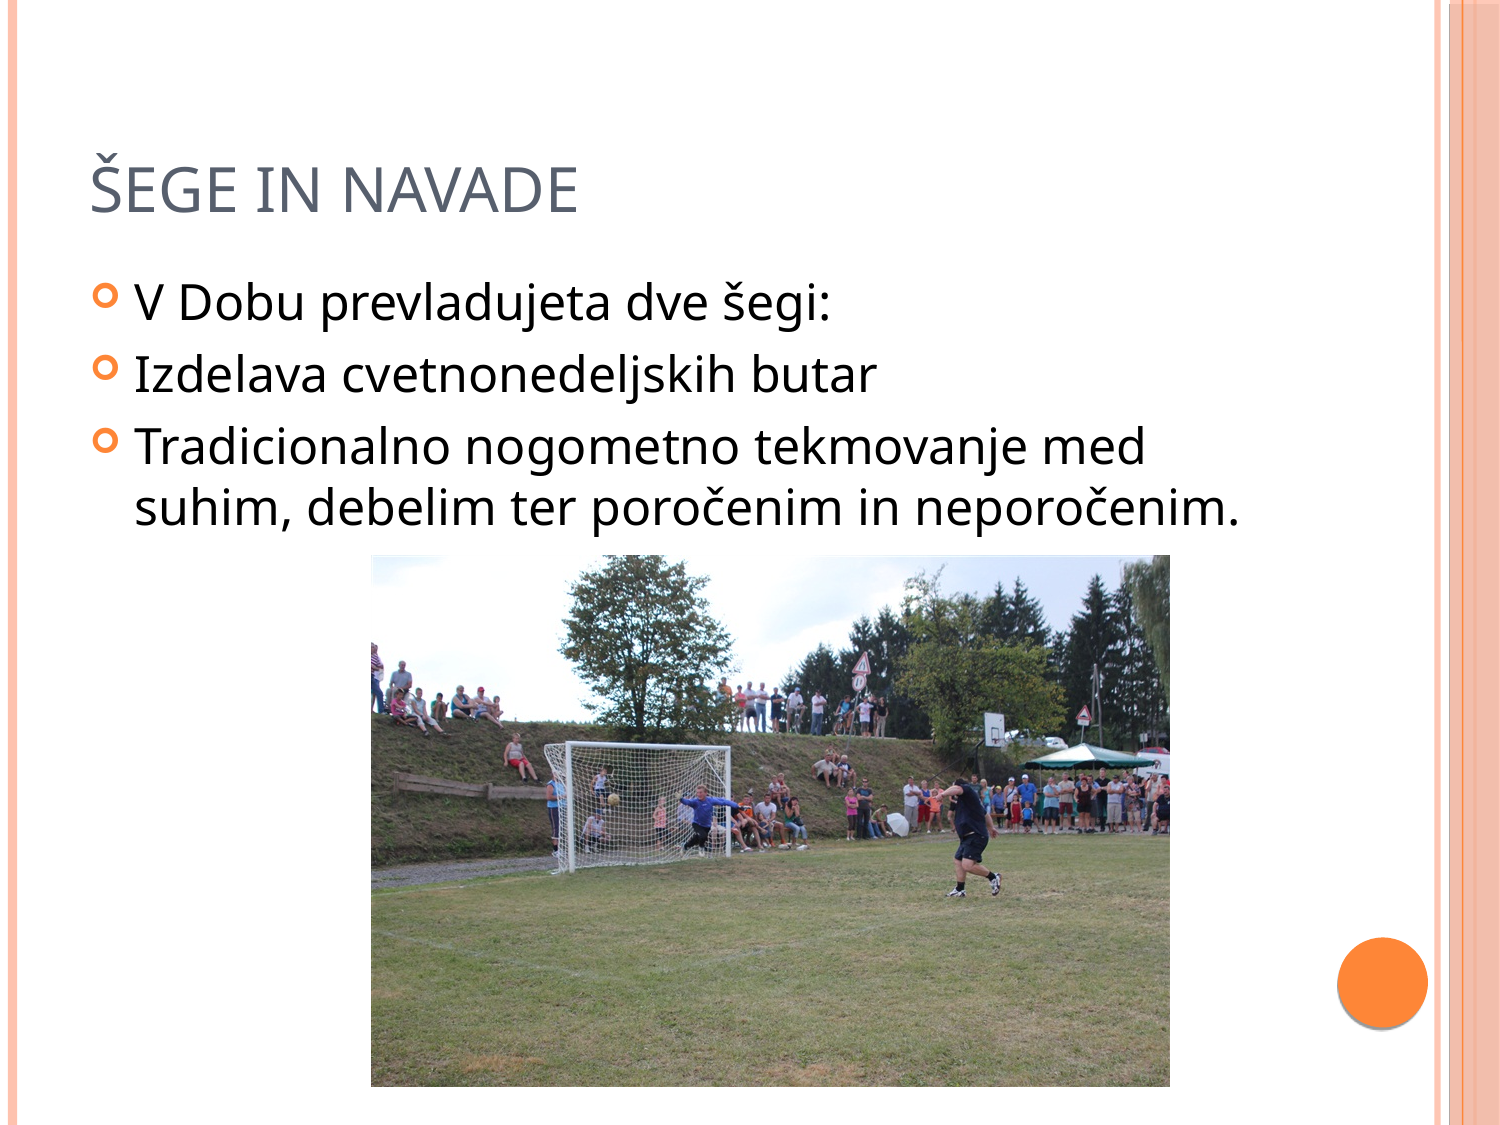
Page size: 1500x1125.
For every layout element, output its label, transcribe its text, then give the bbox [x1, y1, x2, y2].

picture [371, 555, 1170, 1087]
title ŠEGE IN NAVADE [75, 45, 1300, 233]
list V Dobu prevladujeta dve šegi: Izdelava cvetnonedeljskih butar Tradicionalno nogometno tekmovanje med suhim, debelim ter poročenim in neporočenim. [75, 262, 1300, 1062]
